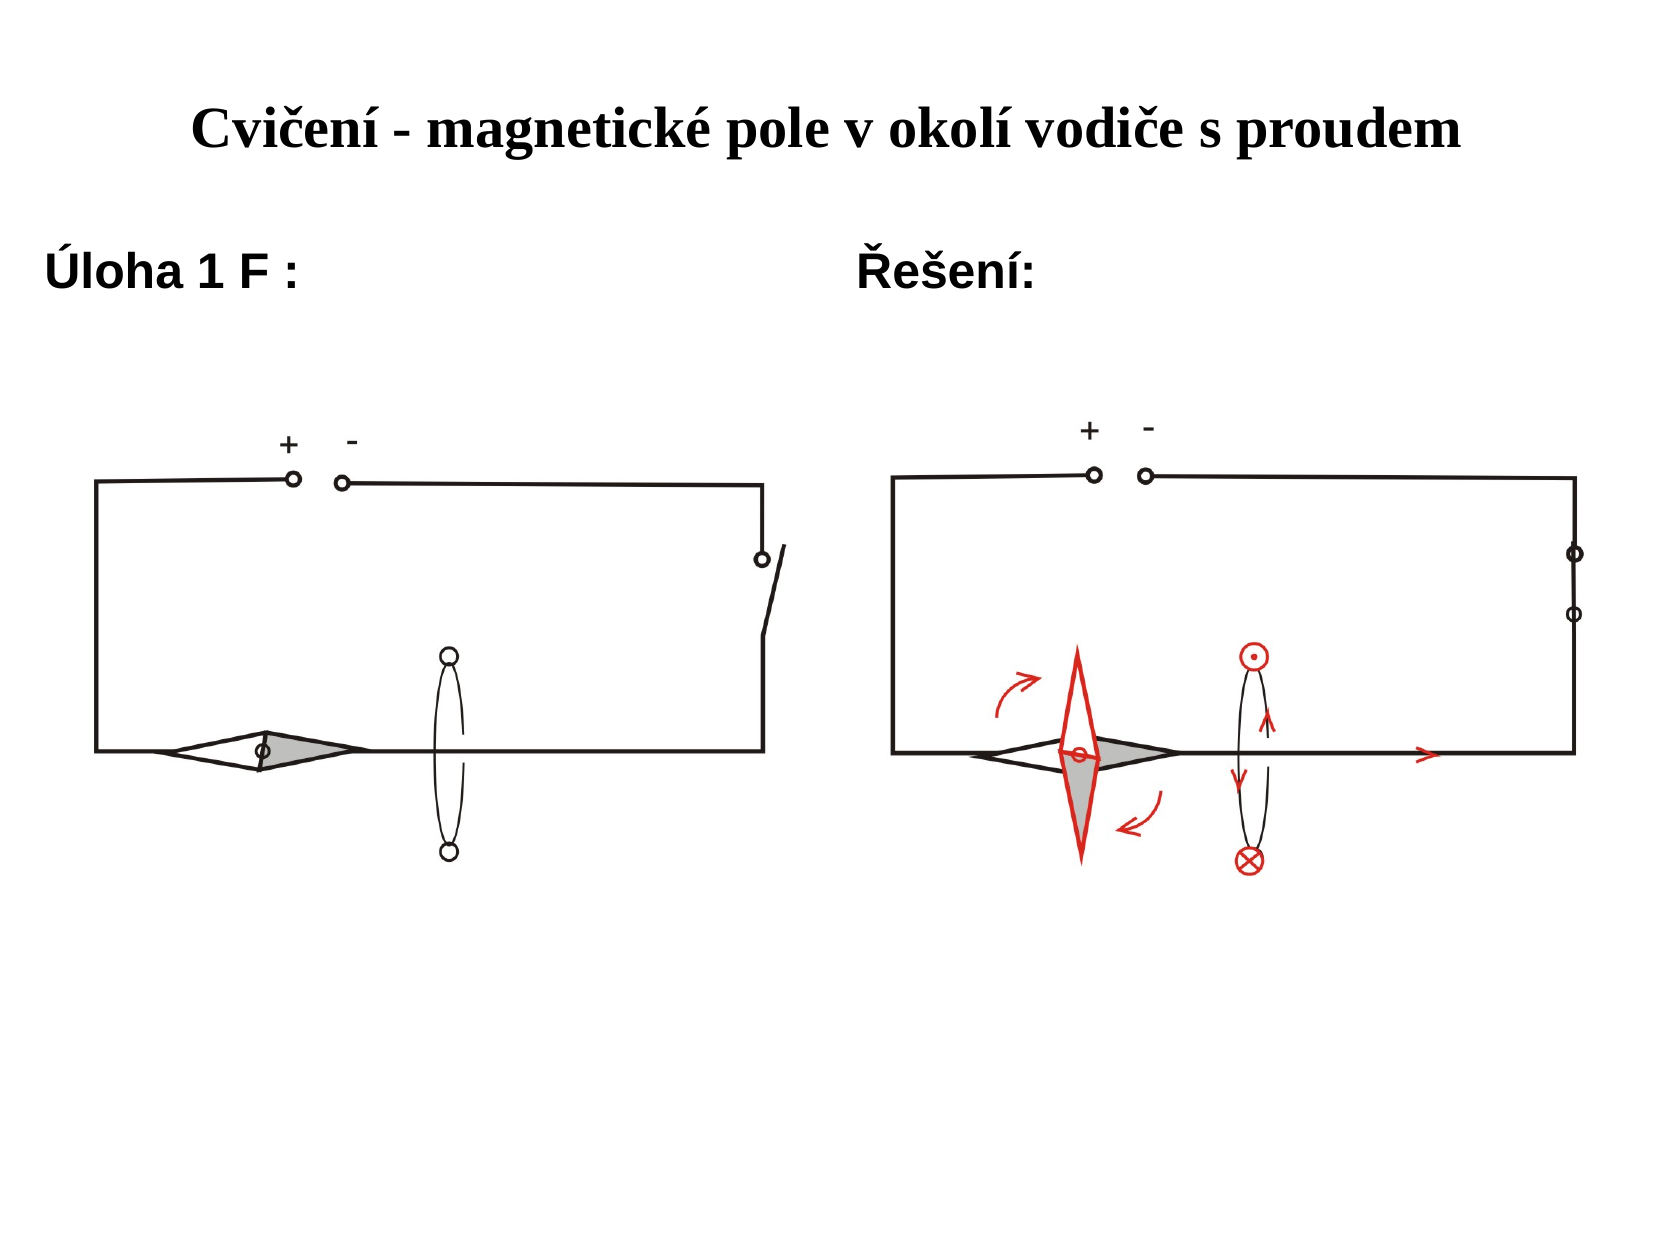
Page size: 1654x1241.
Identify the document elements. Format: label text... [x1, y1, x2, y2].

picture [29, 383, 1651, 916]
text_box Cvičení - magnetické pole v okolí vodiče s proudem [118, 88, 1536, 170]
text_box Úloha 1 F : Řešení: [29, 236, 1565, 365]
